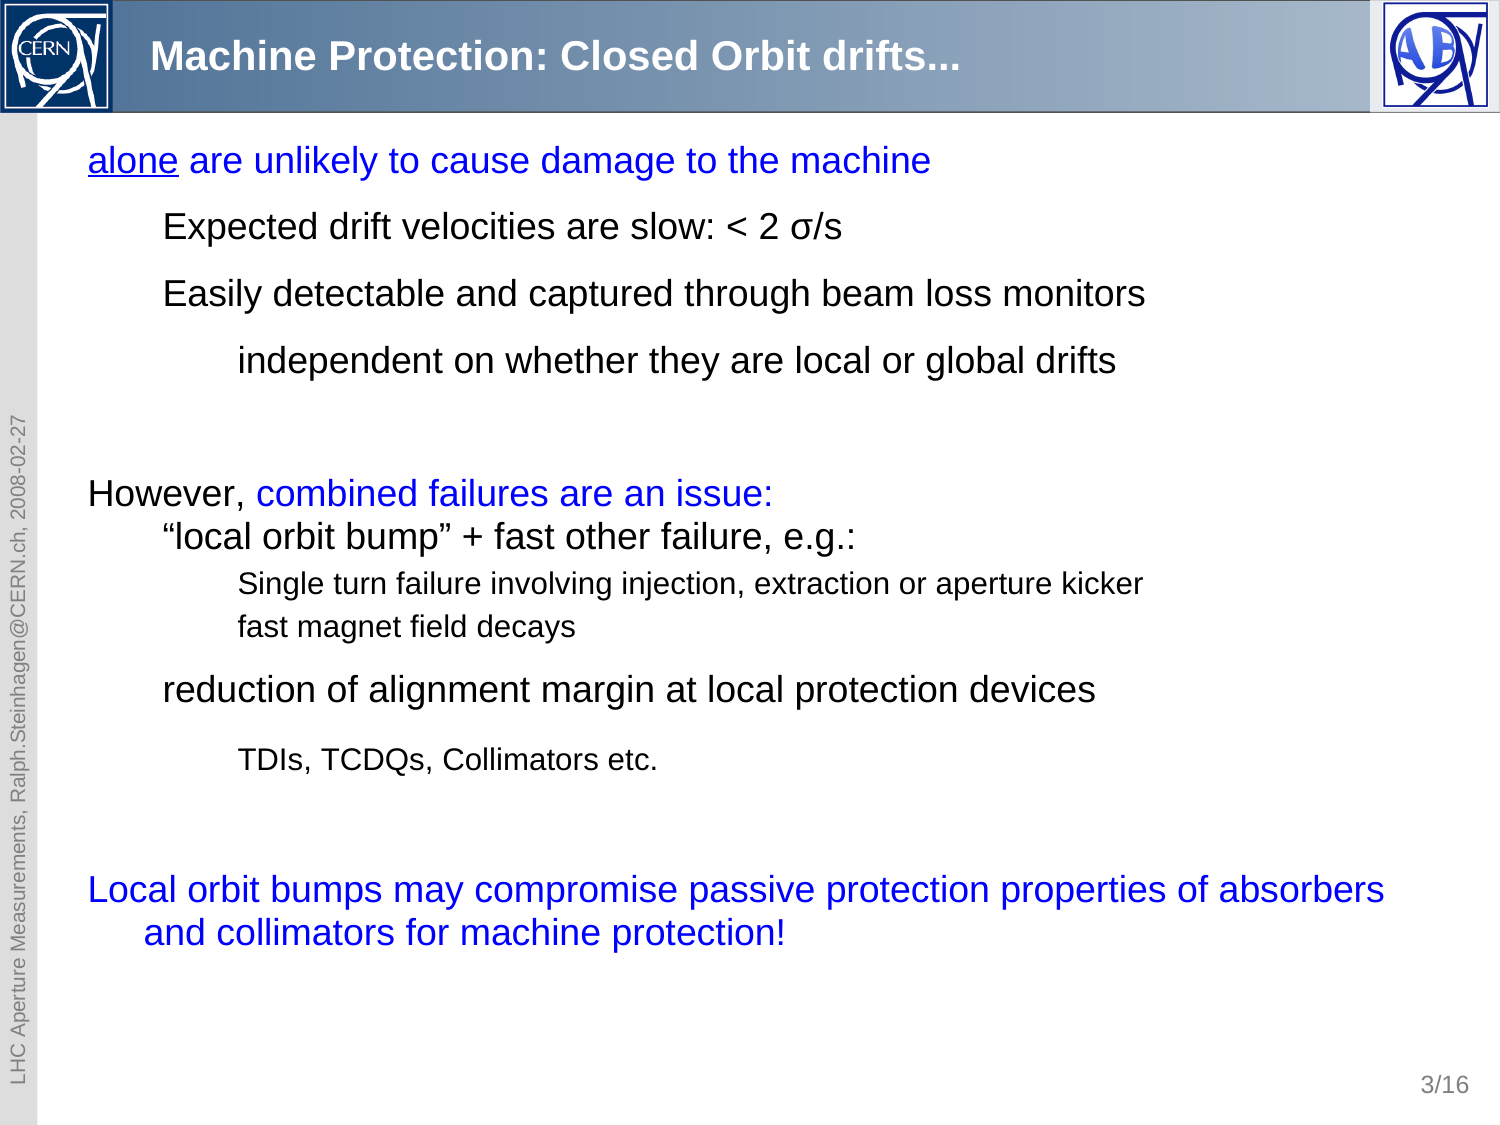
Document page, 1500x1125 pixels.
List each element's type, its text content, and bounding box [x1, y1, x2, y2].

list alone are unlikely to cause damage to the machine Expected drift velocities are slow: < 2 σ/s Easily detectable and captured through beam loss monitors independent on whether they are local or global drifts However, combined failures are an issue: “local orbit bump” + fast other failure, e.g.: Single turn failure involving injection, extraction or aperture kicker fast magnet field decays reduction of alignment margin at local protection devices TDIs, TCDQs, Collimators etc. Local orbit bumps may compromise passive protection properties of absorbers and collimators for machine protection! [87, 137, 1438, 1030]
picture [0, 0, 113, 113]
picture [1382, 1, 1489, 108]
title Machine Protection: Closed Orbit drifts... [150, 0, 1201, 113]
